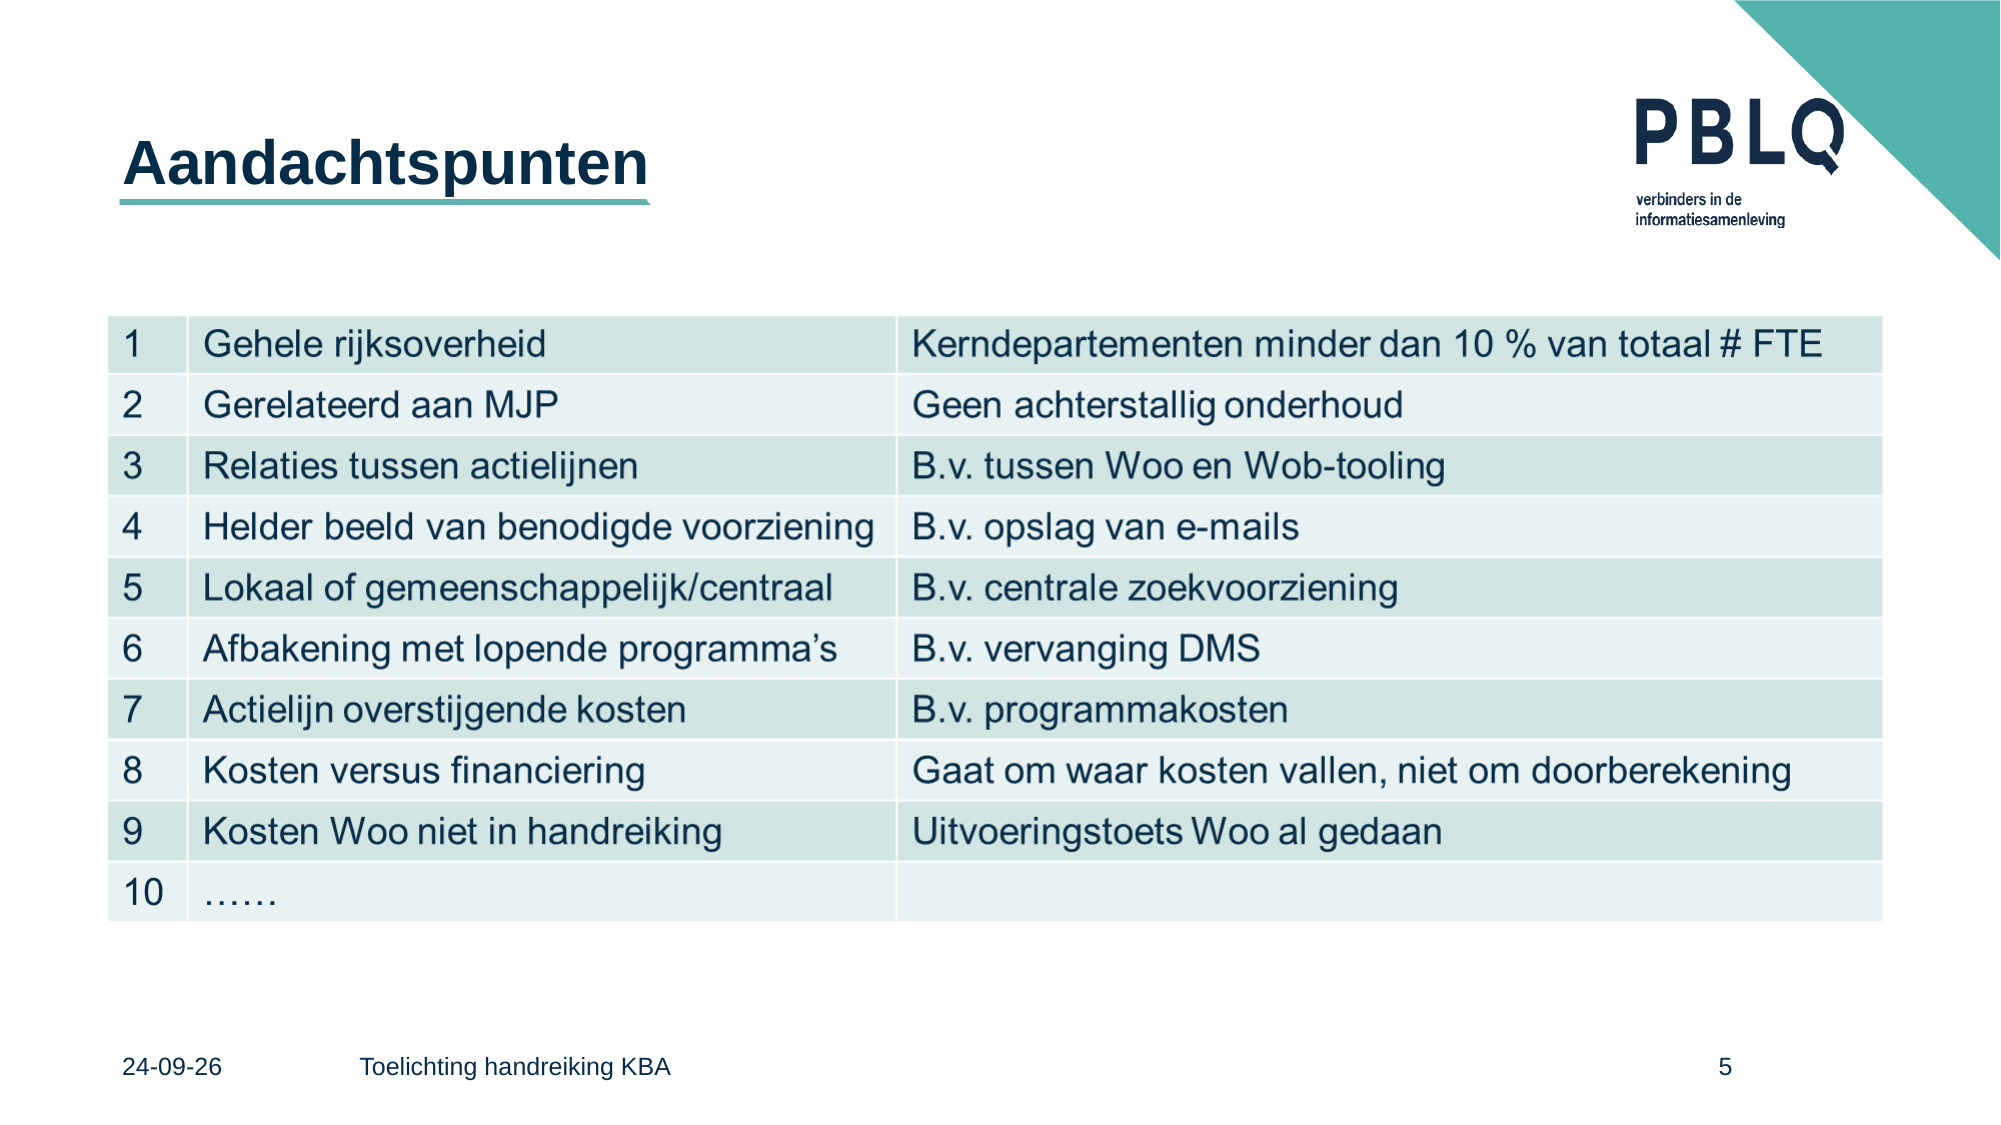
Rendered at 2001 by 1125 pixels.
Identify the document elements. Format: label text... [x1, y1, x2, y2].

text_box Toelichting handreiking KBA [344, 1042, 1674, 1103]
text_box 6-5-2025 [107, 1042, 314, 1103]
text_box [1703, 1042, 1911, 1103]
picture [107, 252, 1884, 937]
title Aandachtspunten [107, 41, 1616, 205]
